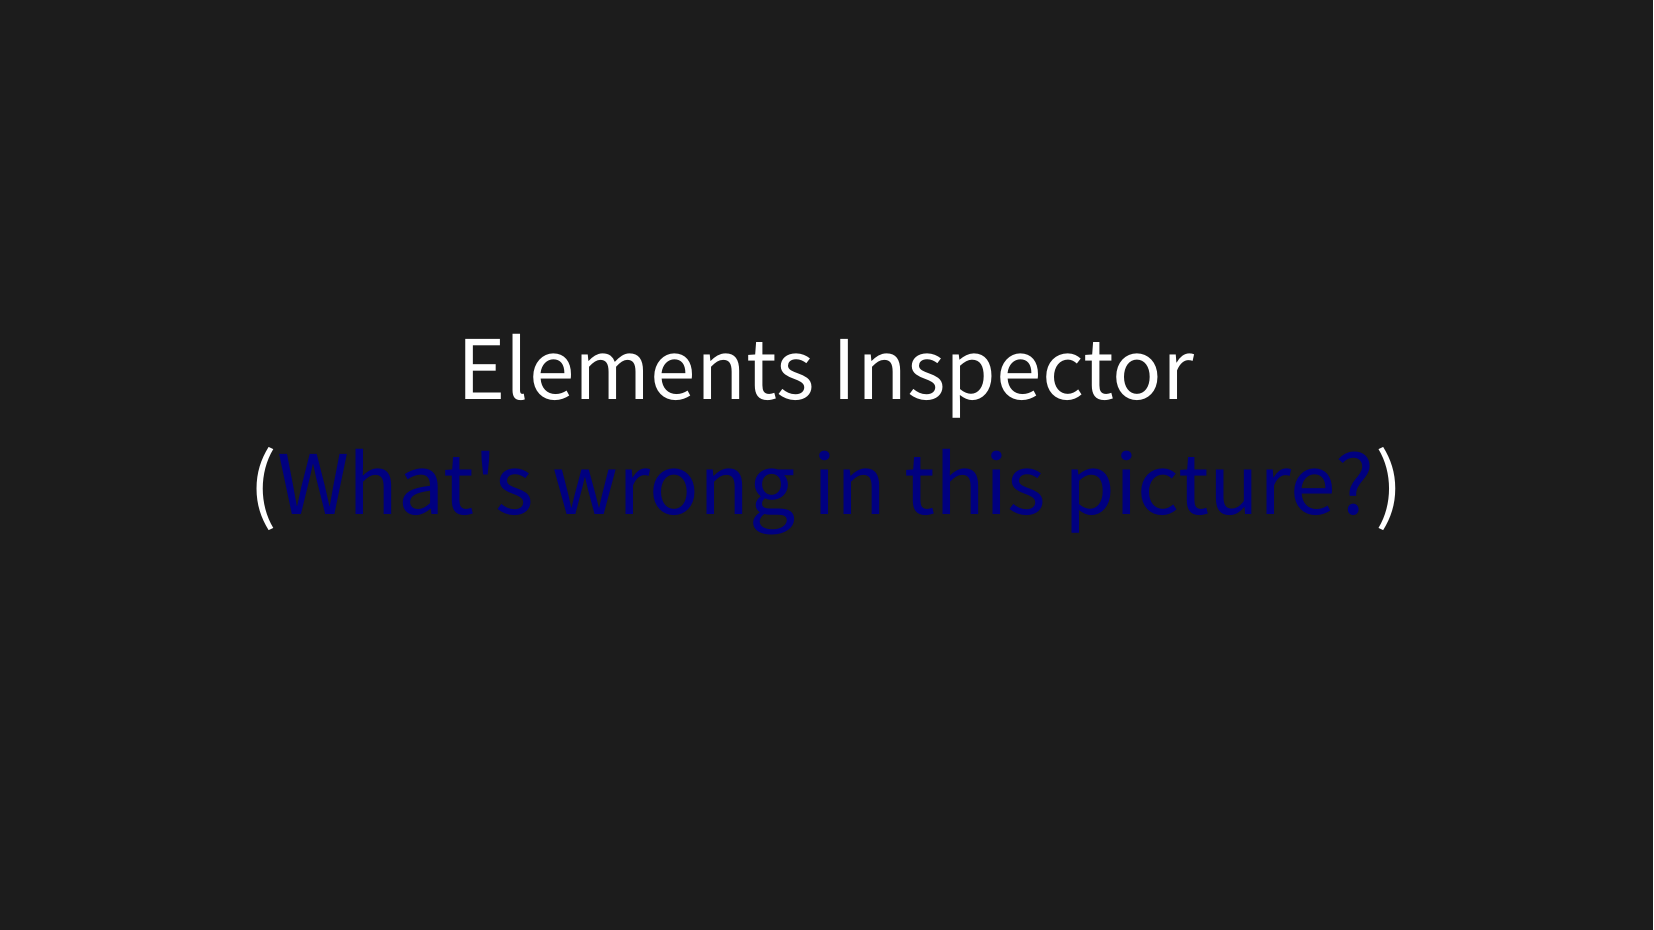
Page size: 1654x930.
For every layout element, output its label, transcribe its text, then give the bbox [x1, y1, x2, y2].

title Elements Inspector (What's wrong in this picture?) [0, 309, 1653, 540]
